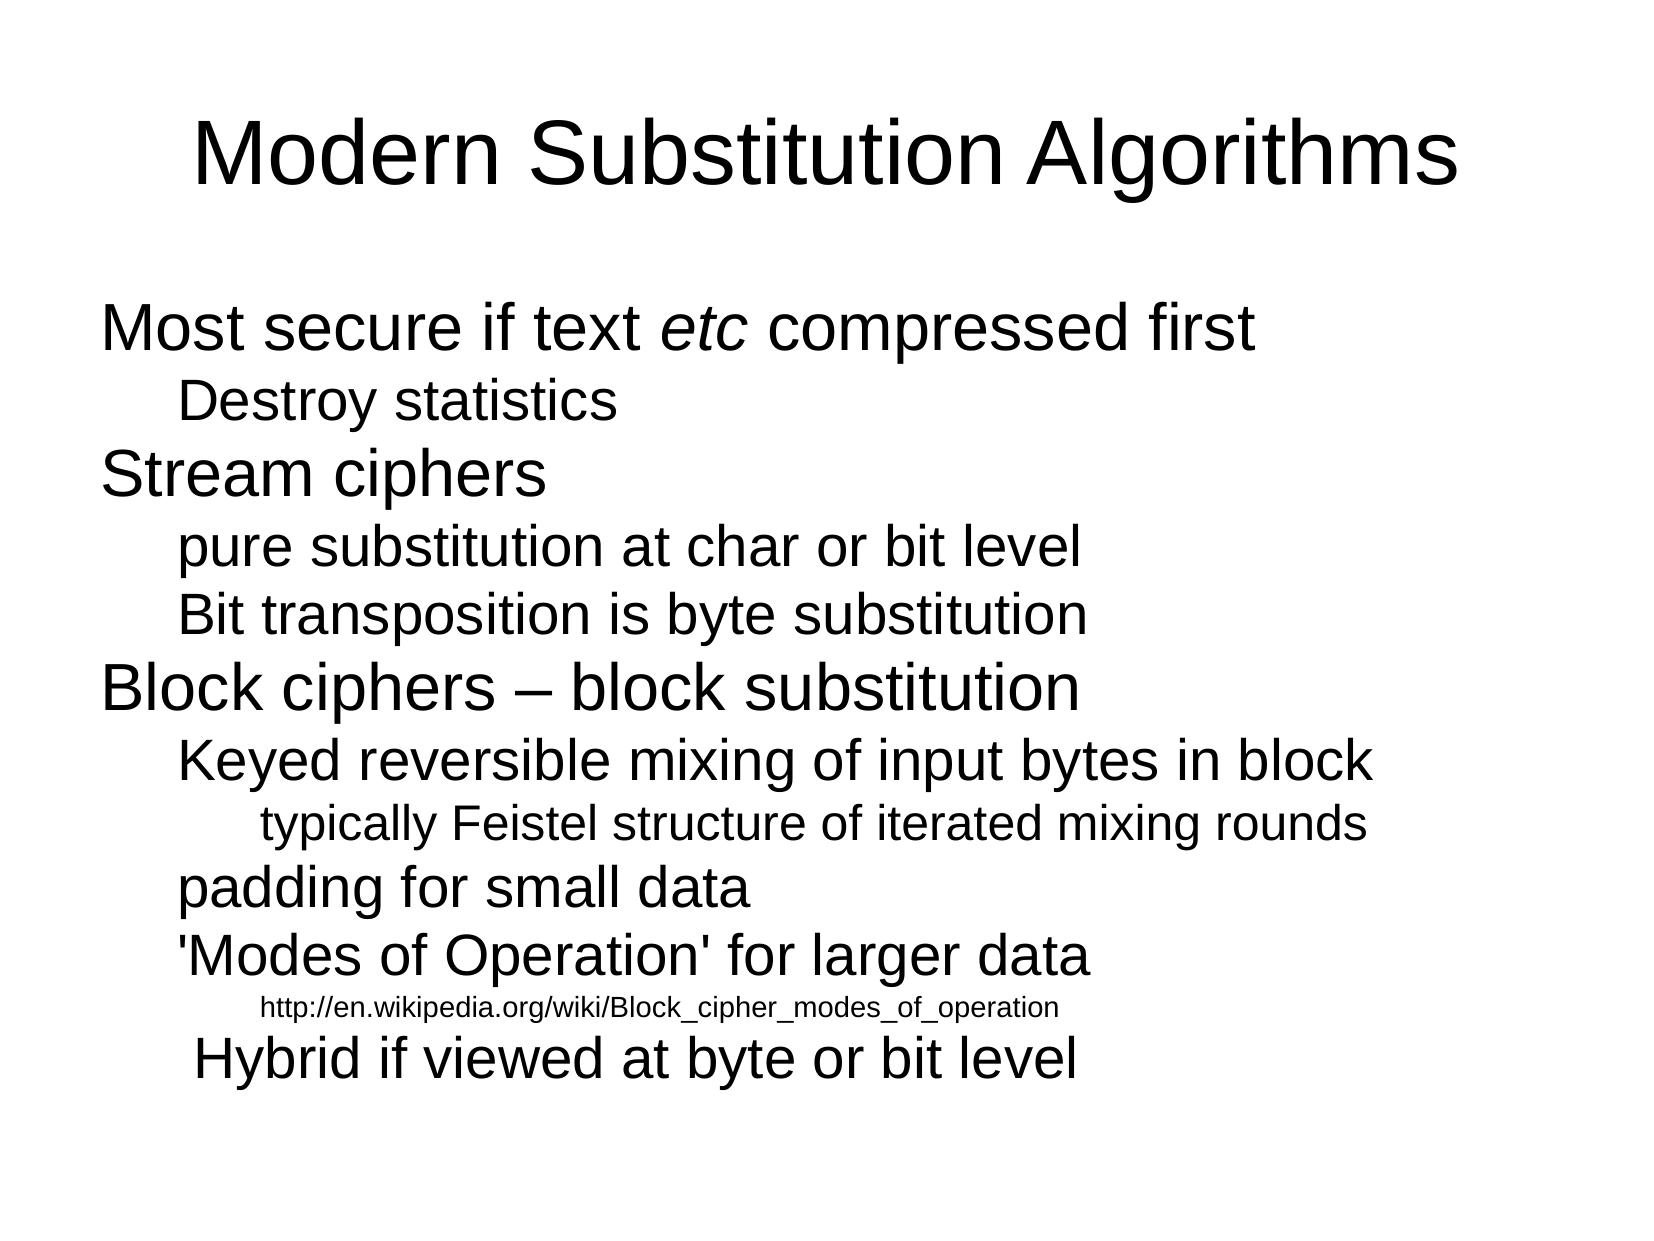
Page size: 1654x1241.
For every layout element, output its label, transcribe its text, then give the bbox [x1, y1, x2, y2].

title Modern Substitution Algorithms [82, 56, 1571, 250]
list Most secure if text etc compressed first Destroy statistics Stream ciphers pure substitution at char or bit level Bit transposition is byte substitution Block ciphers – block substitution Keyed reversible mixing of input bytes in block typically Feistel structure of iterated mixing rounds padding for small data 'Modes of Operation' for larger data http://en.wikipedia.org/wiki/Block_cipher_modes_of_operation Hybrid if viewed at byte or bit level [82, 290, 1571, 1094]
